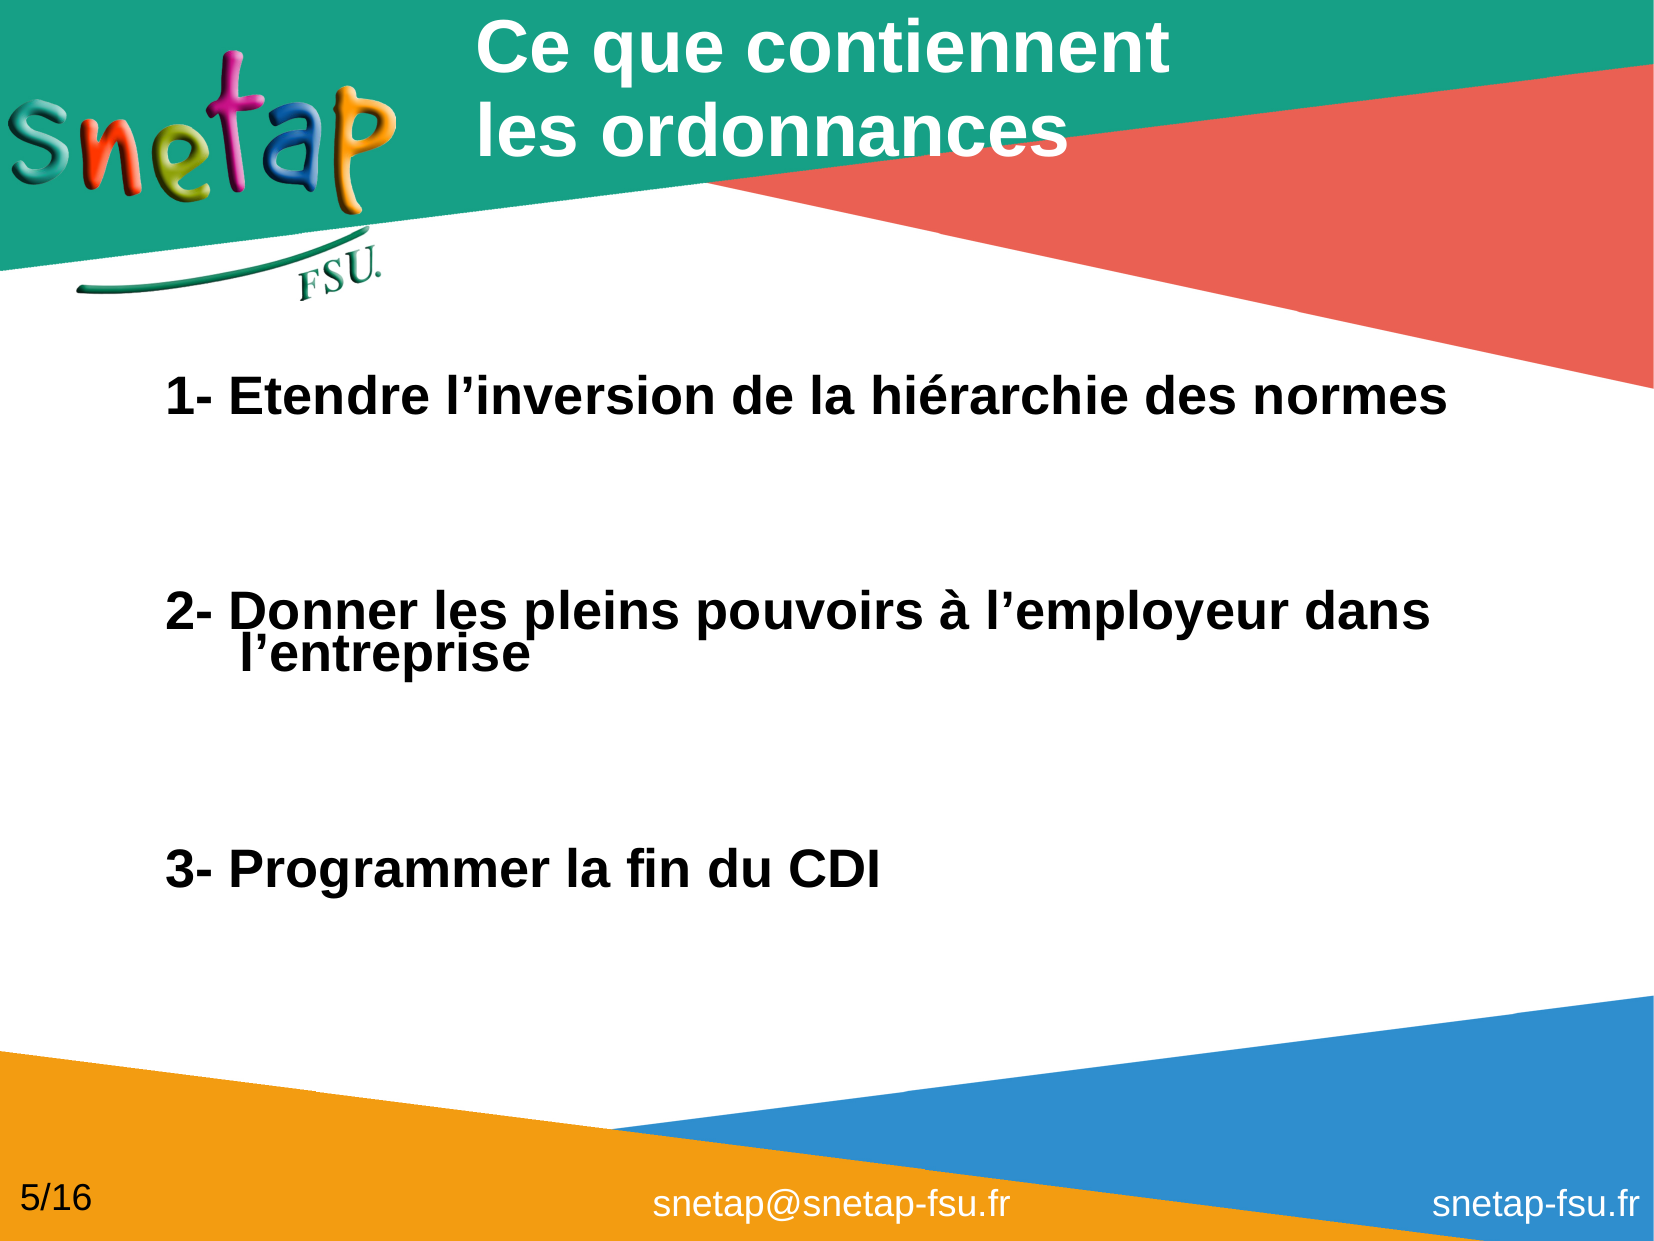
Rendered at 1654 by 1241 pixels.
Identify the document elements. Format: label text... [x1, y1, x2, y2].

picture [0, 0, 1654, 1241]
list 1- Etendre l’inversion de la hiérarchie des normes 2- Donner les pleins pouvoirs à l’employeur dans l’entreprise 3- Programmer la fin du CDI [17, 290, 1483, 1010]
text_box Ce que contiennent les ordonnances [460, 0, 1654, 237]
